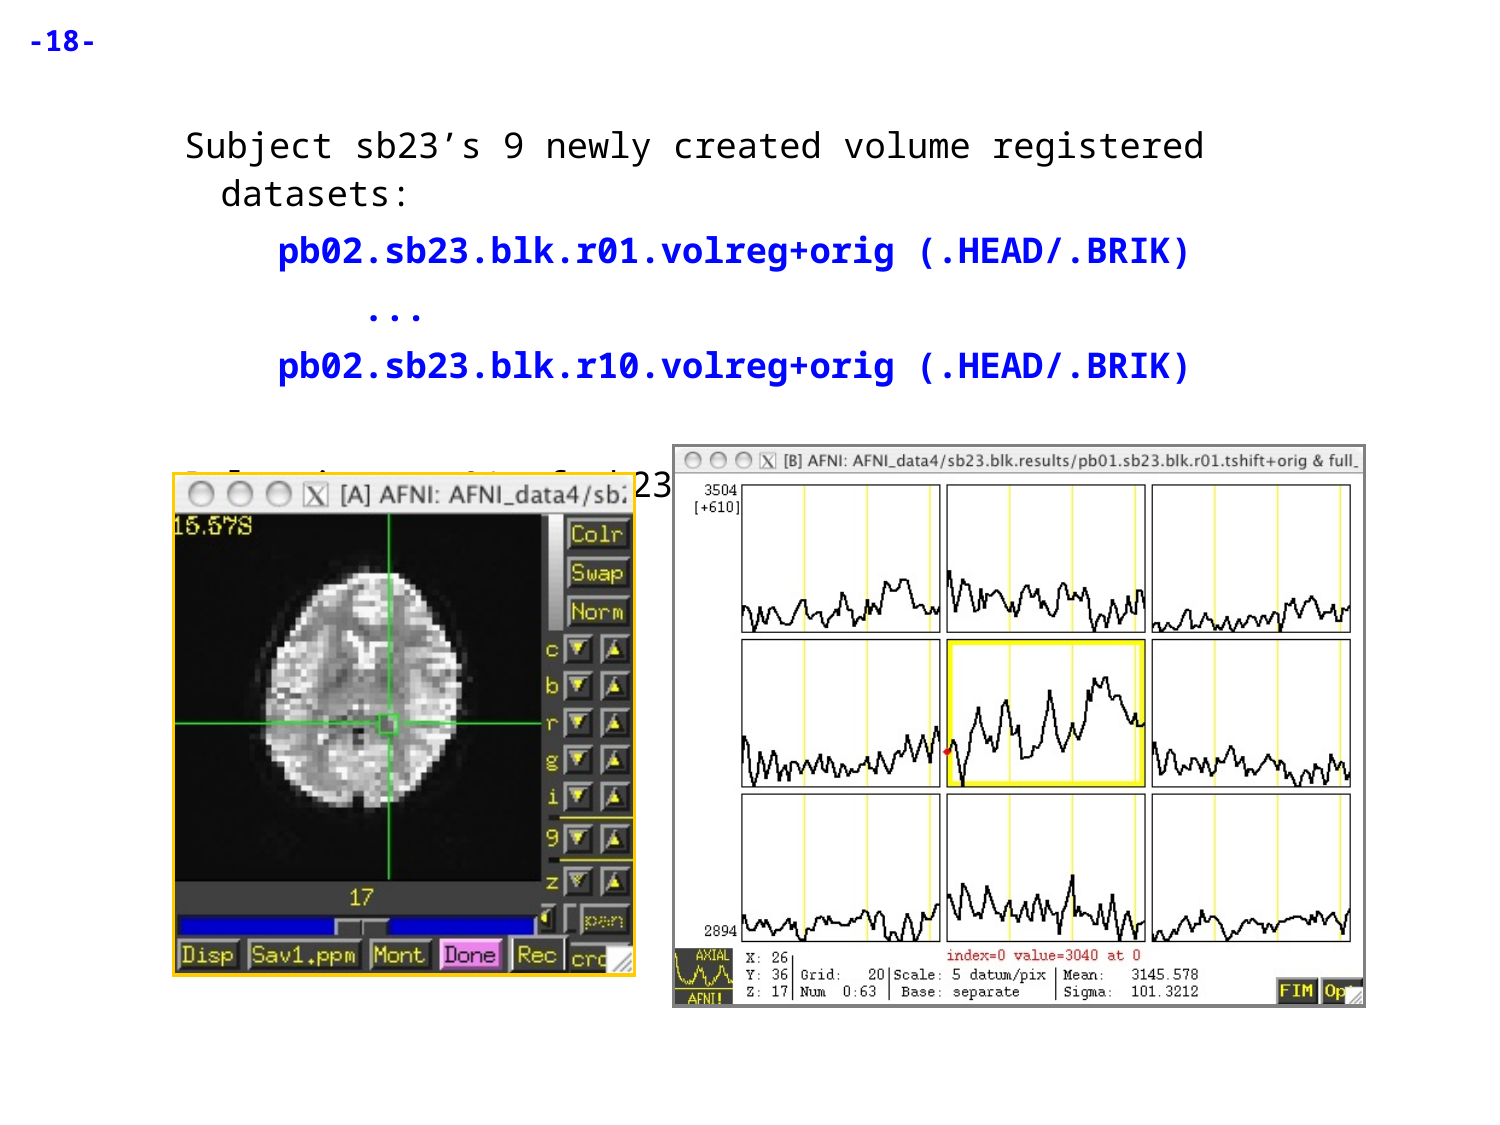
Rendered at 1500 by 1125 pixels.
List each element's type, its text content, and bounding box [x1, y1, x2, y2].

picture [675, 447, 1363, 1005]
picture [174, 474, 634, 974]
list Subject sb23’s 9 newly created volume registered datasets: pb02.sb23.blk.r01.volreg+orig (.HEAD/.BRIK) ... pb02.sb23.blk.r10.volreg+orig (.HEAD/.BRIK) Below is run 01 of sb23’s volume registered datasets. [112, 112, 1425, 488]
